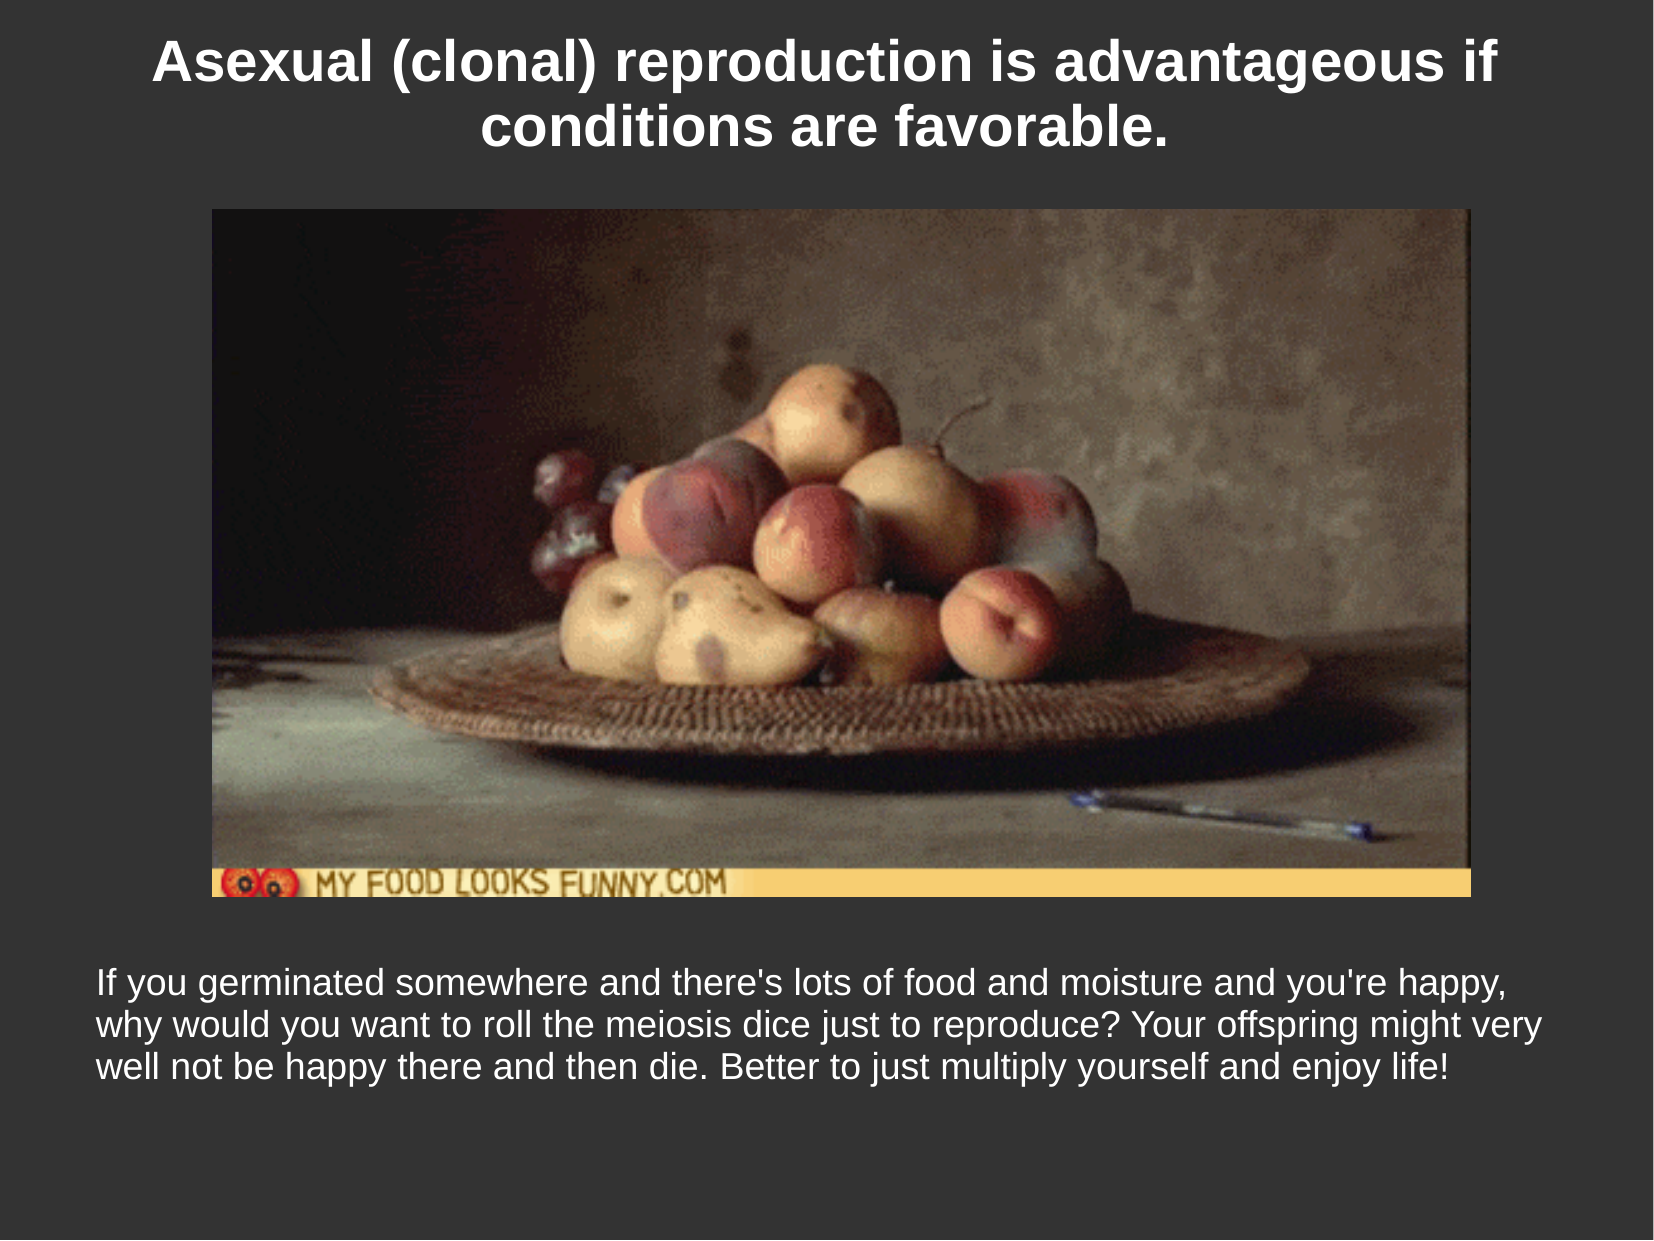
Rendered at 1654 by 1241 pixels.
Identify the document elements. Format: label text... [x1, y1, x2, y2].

text_box If you germinated somewhere and there's lots of food and moisture and you're happy, why would you want to roll the meiosis dice just to reproduce? Your offspring might very well not be happy there and then die. Better to just multiply yourself and enjoy life! [81, 954, 1584, 1095]
picture [212, 209, 1471, 897]
text_box Asexual (clonal) reproduction is advantageous if conditions are favorable. [18, 21, 1634, 166]
